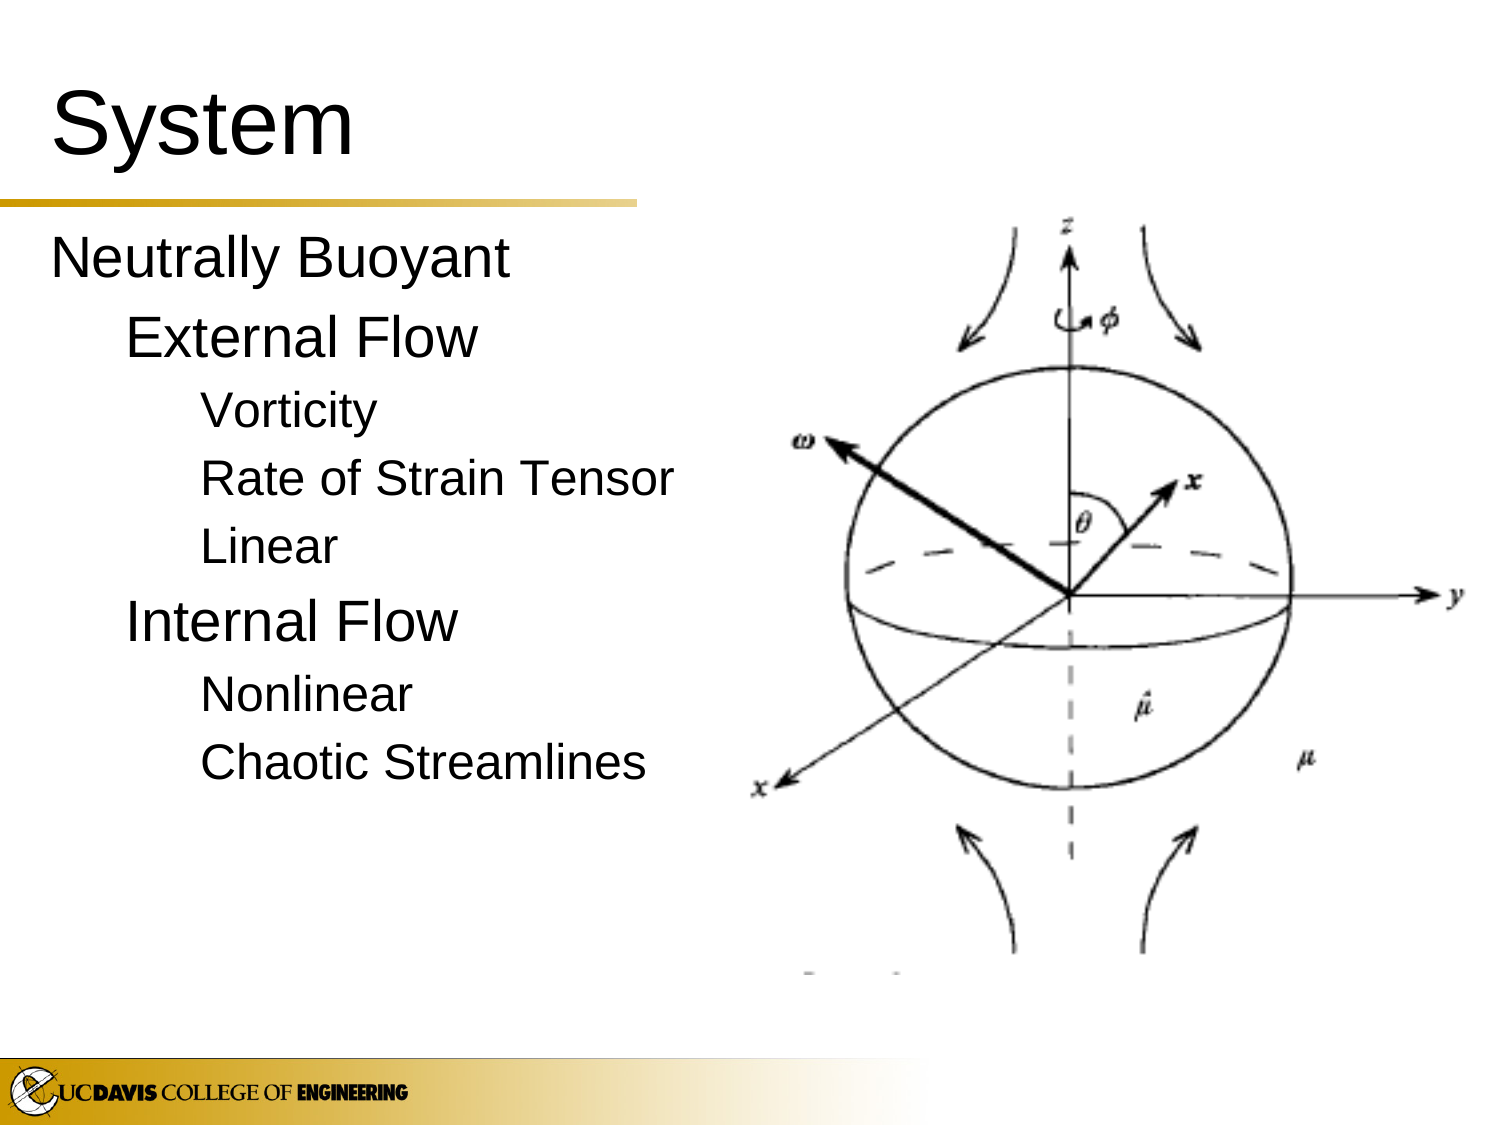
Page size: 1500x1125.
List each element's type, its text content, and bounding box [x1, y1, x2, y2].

title System [49, 45, 1425, 201]
picture [0, 1058, 1201, 1125]
picture [0, 187, 1500, 976]
list Neutrally Buoyant External Flow Vorticity Rate of Strain Tensor Linear Internal Flow Nonlinear Chaotic Streamlines [50, 224, 1476, 1036]
